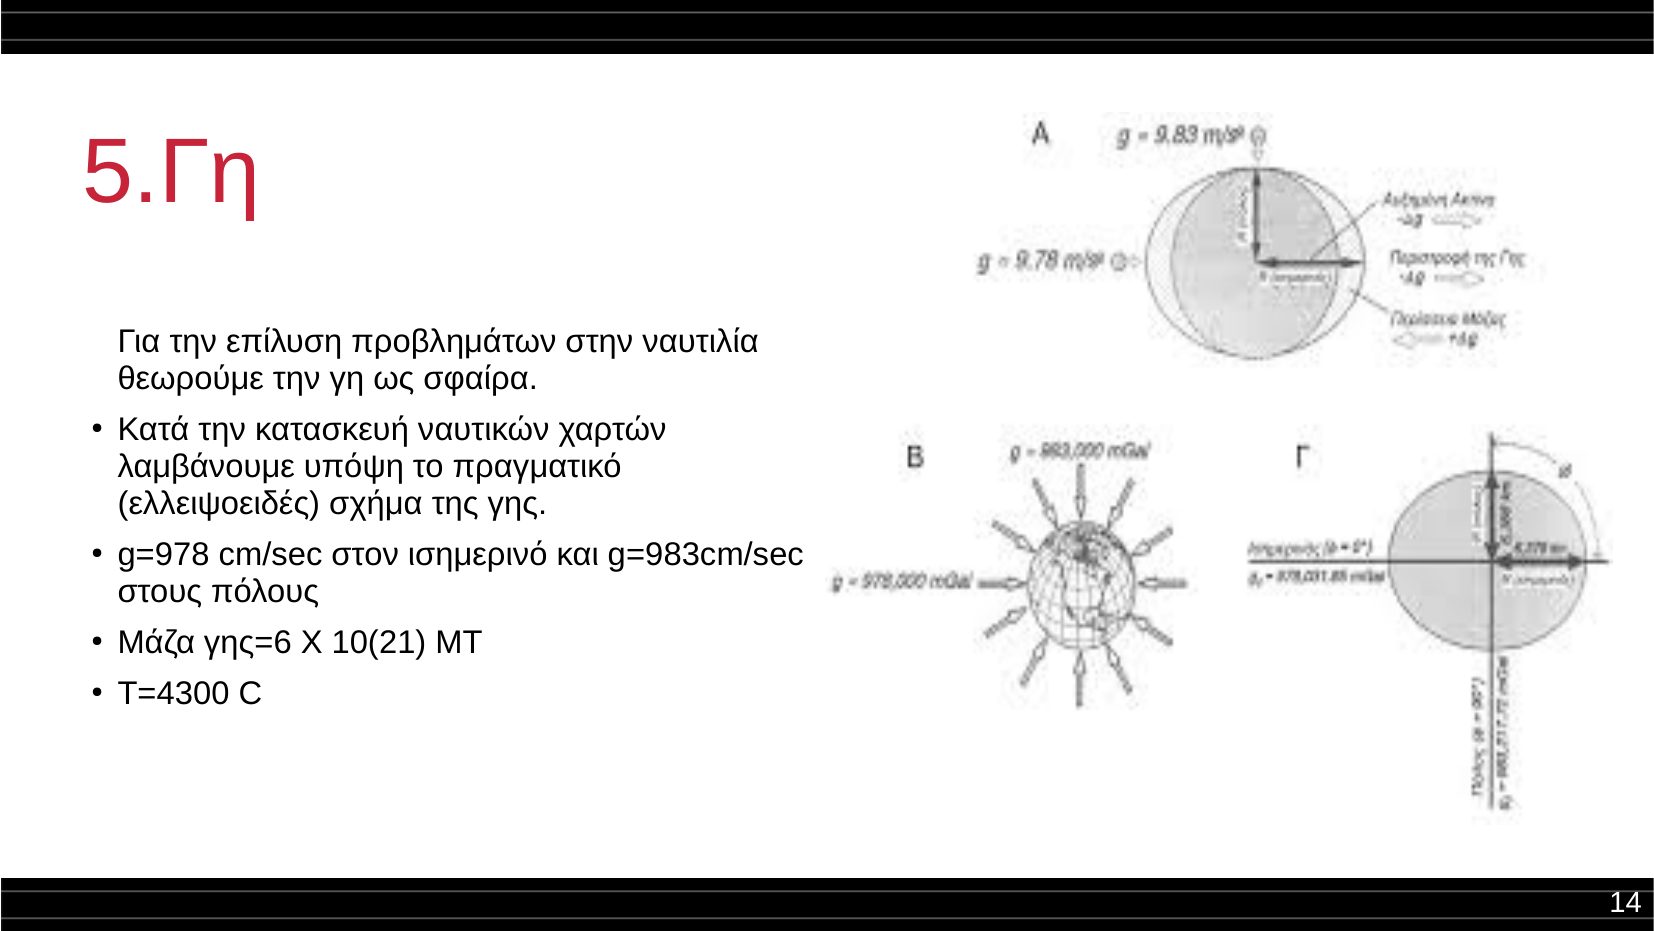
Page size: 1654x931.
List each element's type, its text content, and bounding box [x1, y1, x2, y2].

picture [1, 0, 1654, 54]
picture [825, 112, 1613, 826]
title 5.Γη [82, 92, 1571, 249]
picture [1, 878, 1654, 931]
list Για την επίλυση προβλημάτων στην ναυτιλία θεωρούμε την γη ως σφαίρα. Κατά την κατασκευή ναυτικών χαρτών λαμβάνουμε υπόψη το πραγματικό (ελλειψοειδές) σχήμα της γης. g=978 cm/sec στον ισημερινό και g=983cm/sec στους πόλους Μάζα γης=6 X 10(21) ΜΤ Τ=4300 C [82, 271, 809, 713]
